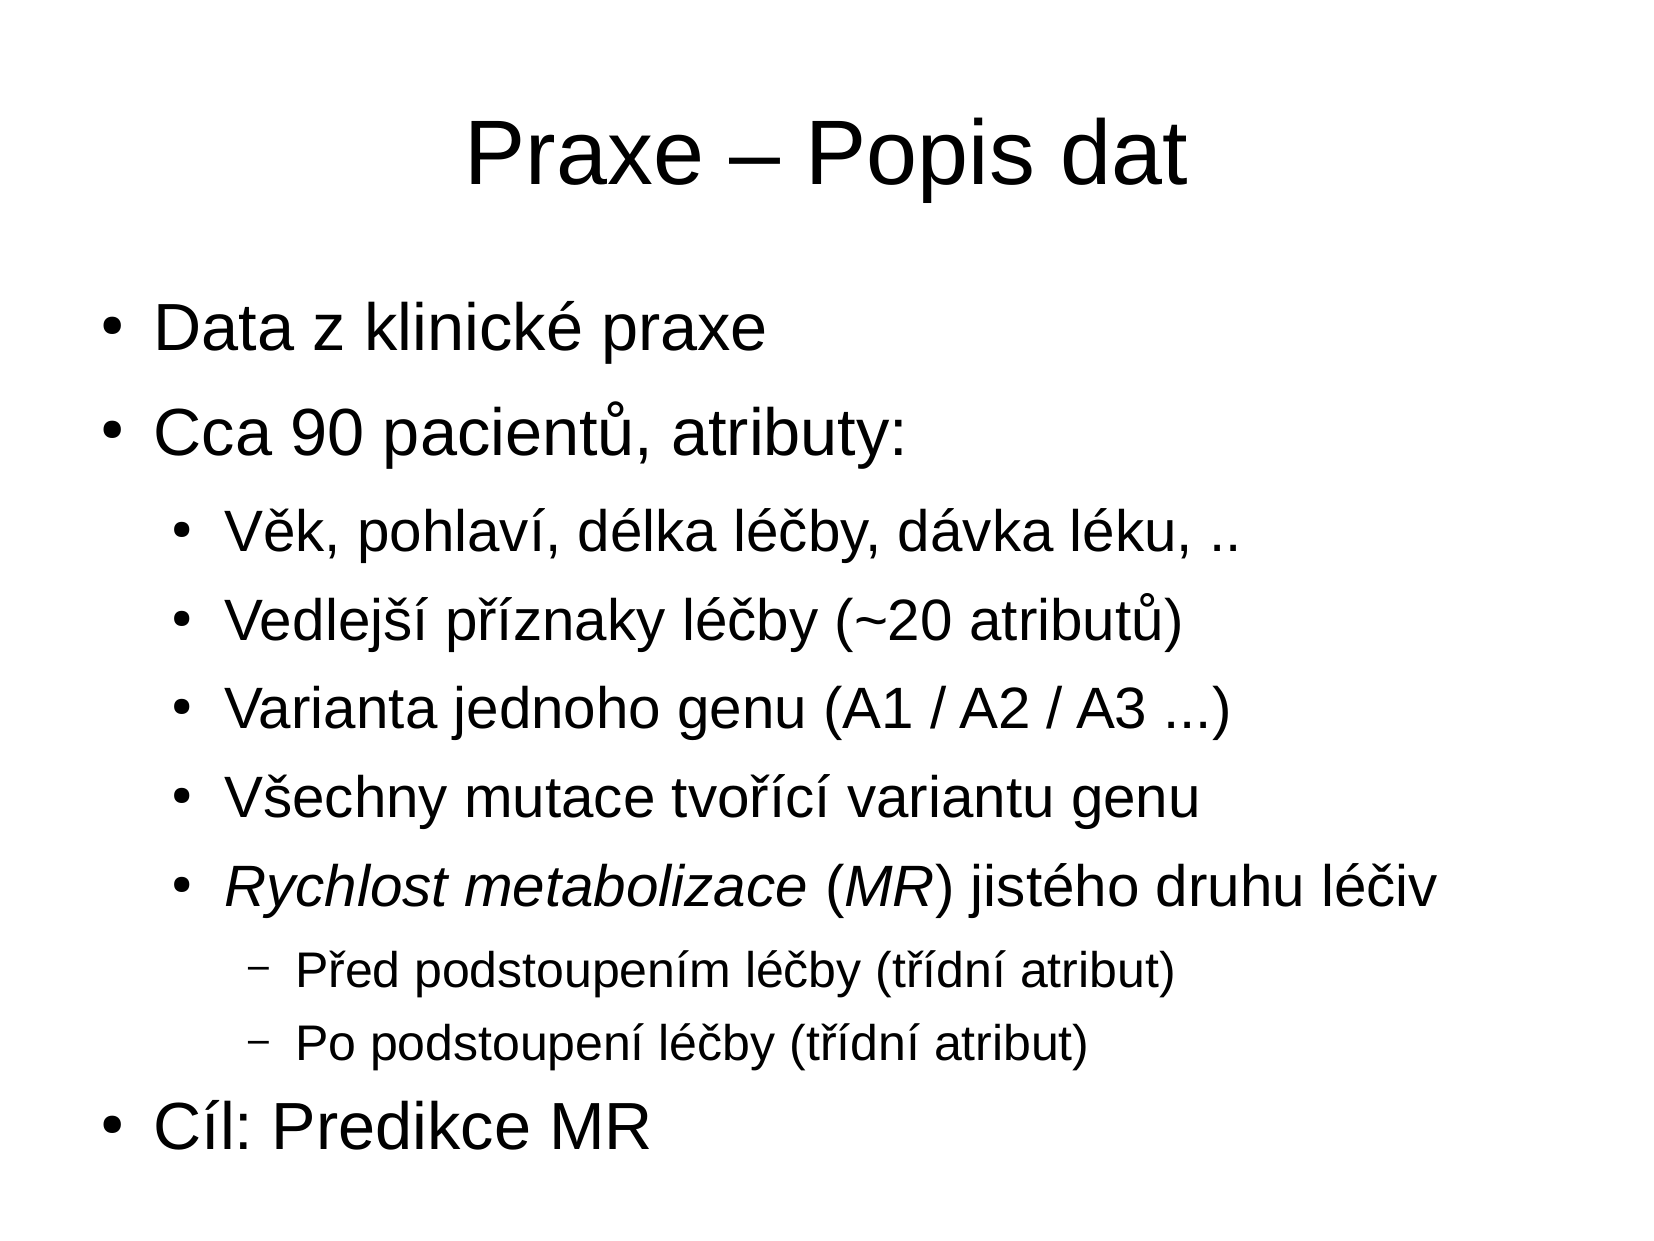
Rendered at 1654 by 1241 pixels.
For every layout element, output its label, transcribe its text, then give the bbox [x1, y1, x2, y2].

title Praxe – Popis dat [82, 56, 1571, 250]
list Data z klinické praxe Cca 90 pacientů, atributy: Věk, pohlaví, délka léčby, dávka léku, .. Vedlejší příznaky léčby (~20 atributů) Varianta jednoho genu (A1 / A2 / A3 ...) Všechny mutace tvořící variantu genu Rychlost metabolizace (MR) jistého druhu léčiv Před podstoupením léčby (třídní atribut) Po podstoupení léčby (třídní atribut) Cíl: Predikce MR [82, 290, 1571, 1163]
